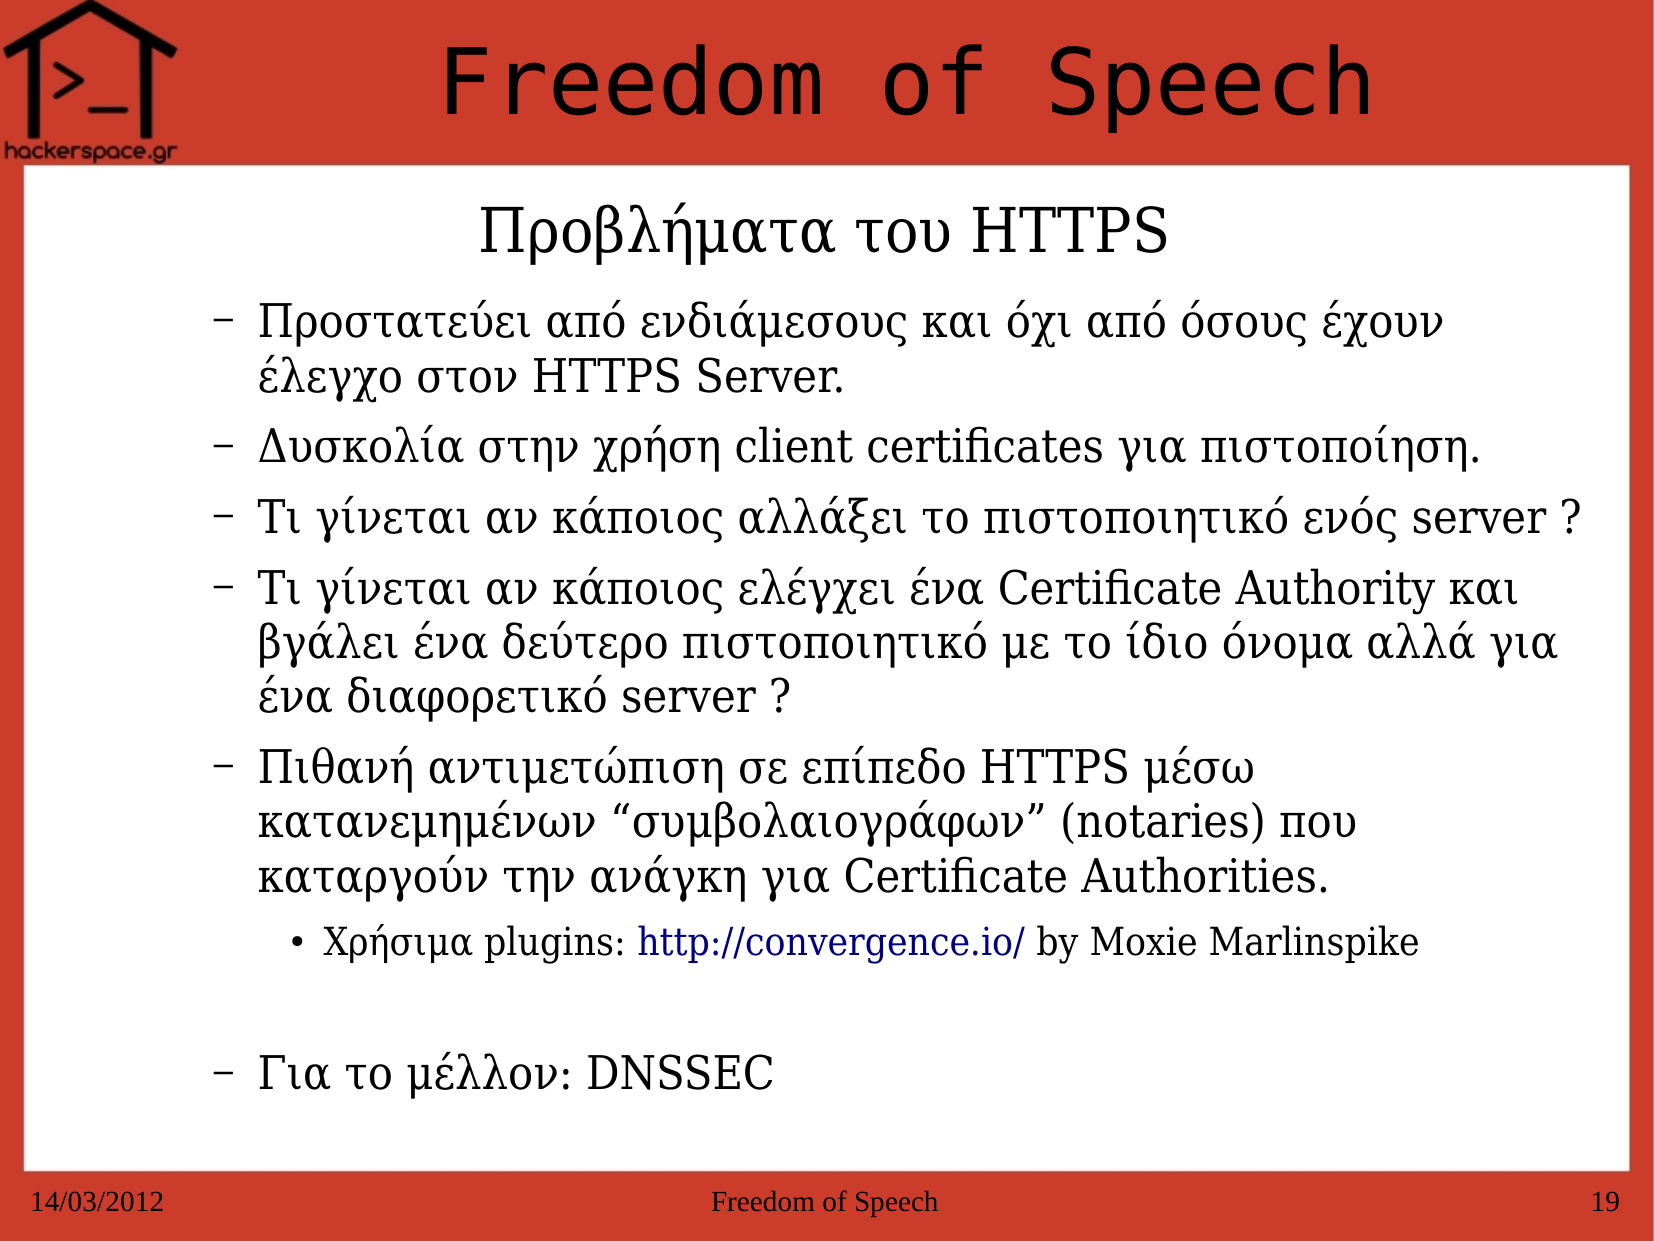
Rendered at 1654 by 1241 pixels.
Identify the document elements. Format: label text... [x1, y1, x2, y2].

list Προβλήματα του HTTPS Προστατεύει από ενδιάμεσους και όχι από όσους έχουν έλεγχο στον HTTPS Server. Δυσκολία στην χρήση client certificates για πιστοποίηση. Τι γίνεται αν κάποιος αλλάξει το πιστοποιητικό ενός server ? Τι γίνεται αν κάποιος ελέγχει ένα Certificate Authority και βγάλει ένα δεύτερο πιστοποιητικό με το ίδιο όνομα αλλά για ένα διαφορετικό server ? Πιθανή αντιμετώπιση σε επίπεδο HTTPS μέσω κατανεμημένων “συμβολαιογράφων” (notaries) που καταργούν την ανάγκη για Certificate Authorities. Χρήσιμα plugins: http://convergence.io/ by Moxie Marlinspike Για το μέλλον: DNSSEC [60, 195, 1591, 1141]
picture [0, 0, 1654, 1241]
title Freedom of Speech [195, 15, 1621, 151]
